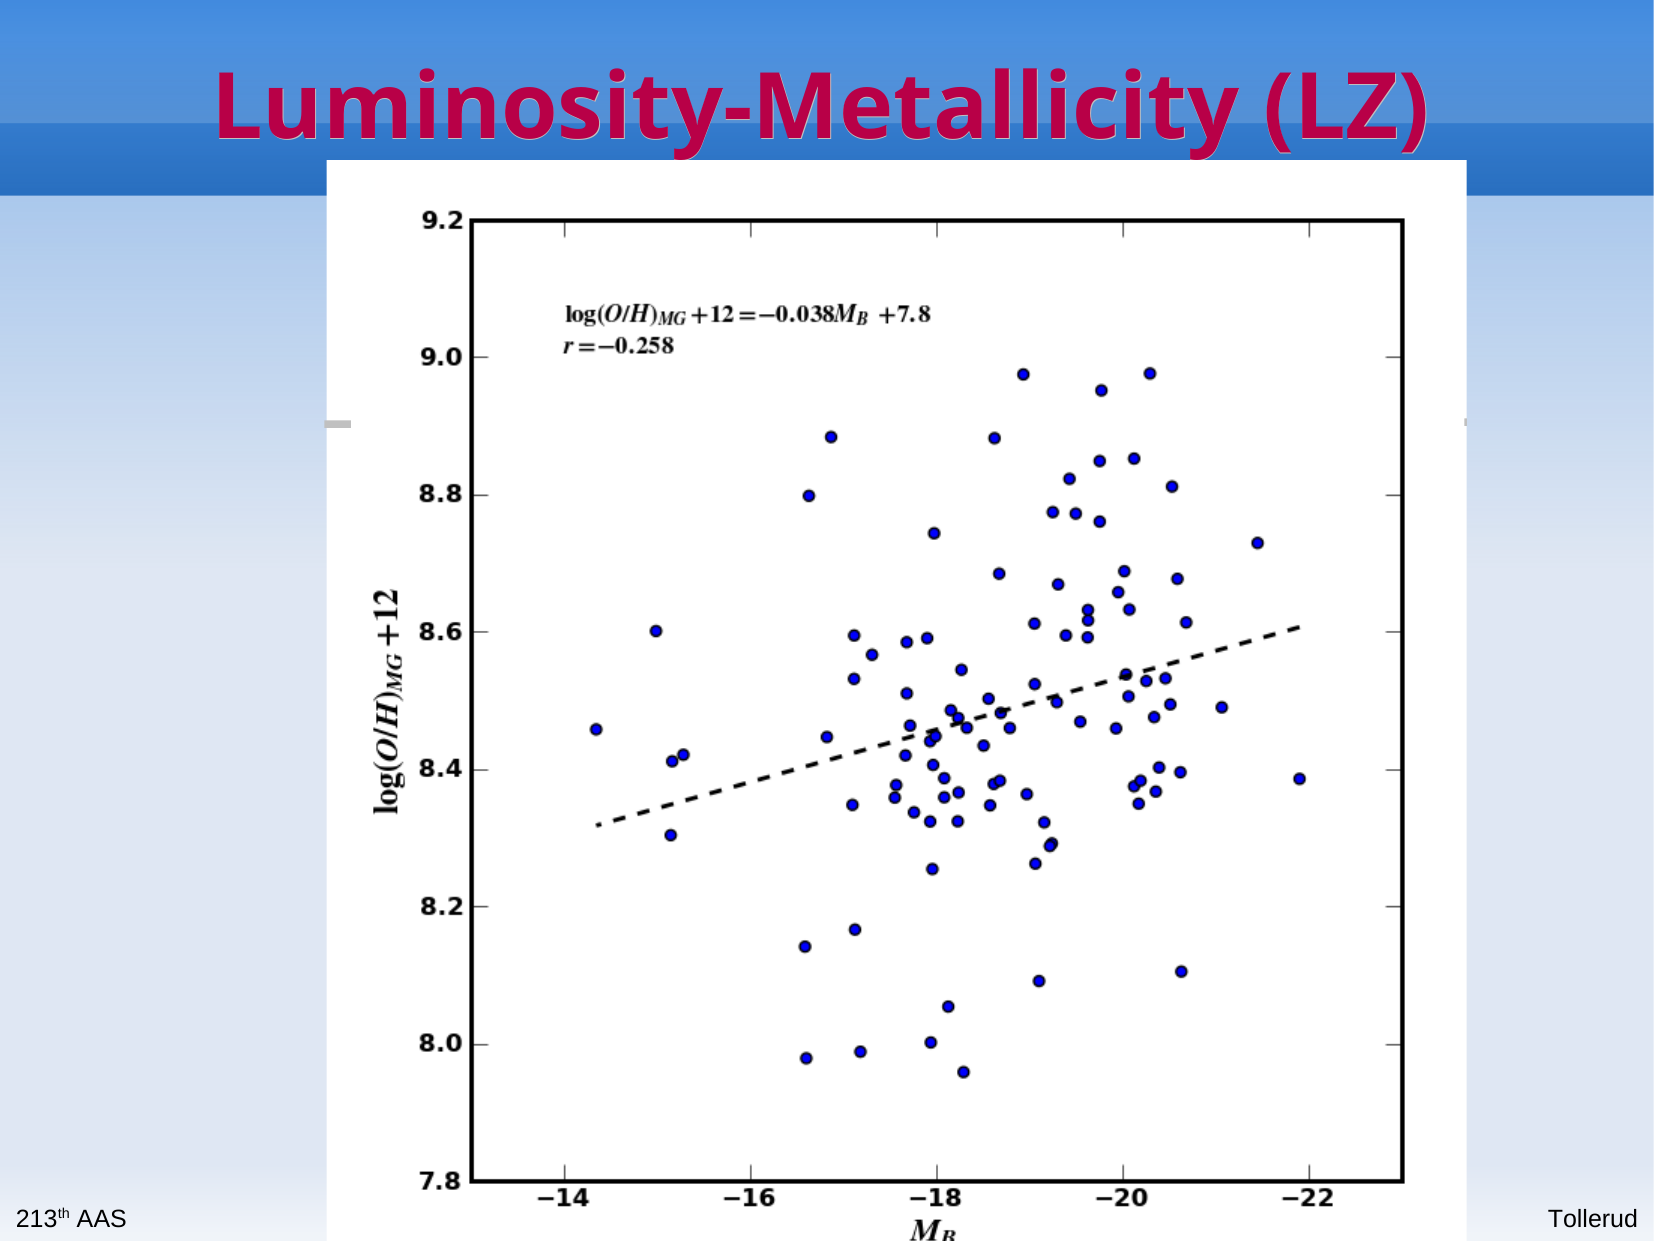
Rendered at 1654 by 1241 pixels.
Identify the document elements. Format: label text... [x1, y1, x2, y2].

picture [0, 0, 1654, 1241]
title Luminosity-Metallicity (LZ) [76, 0, 1565, 208]
